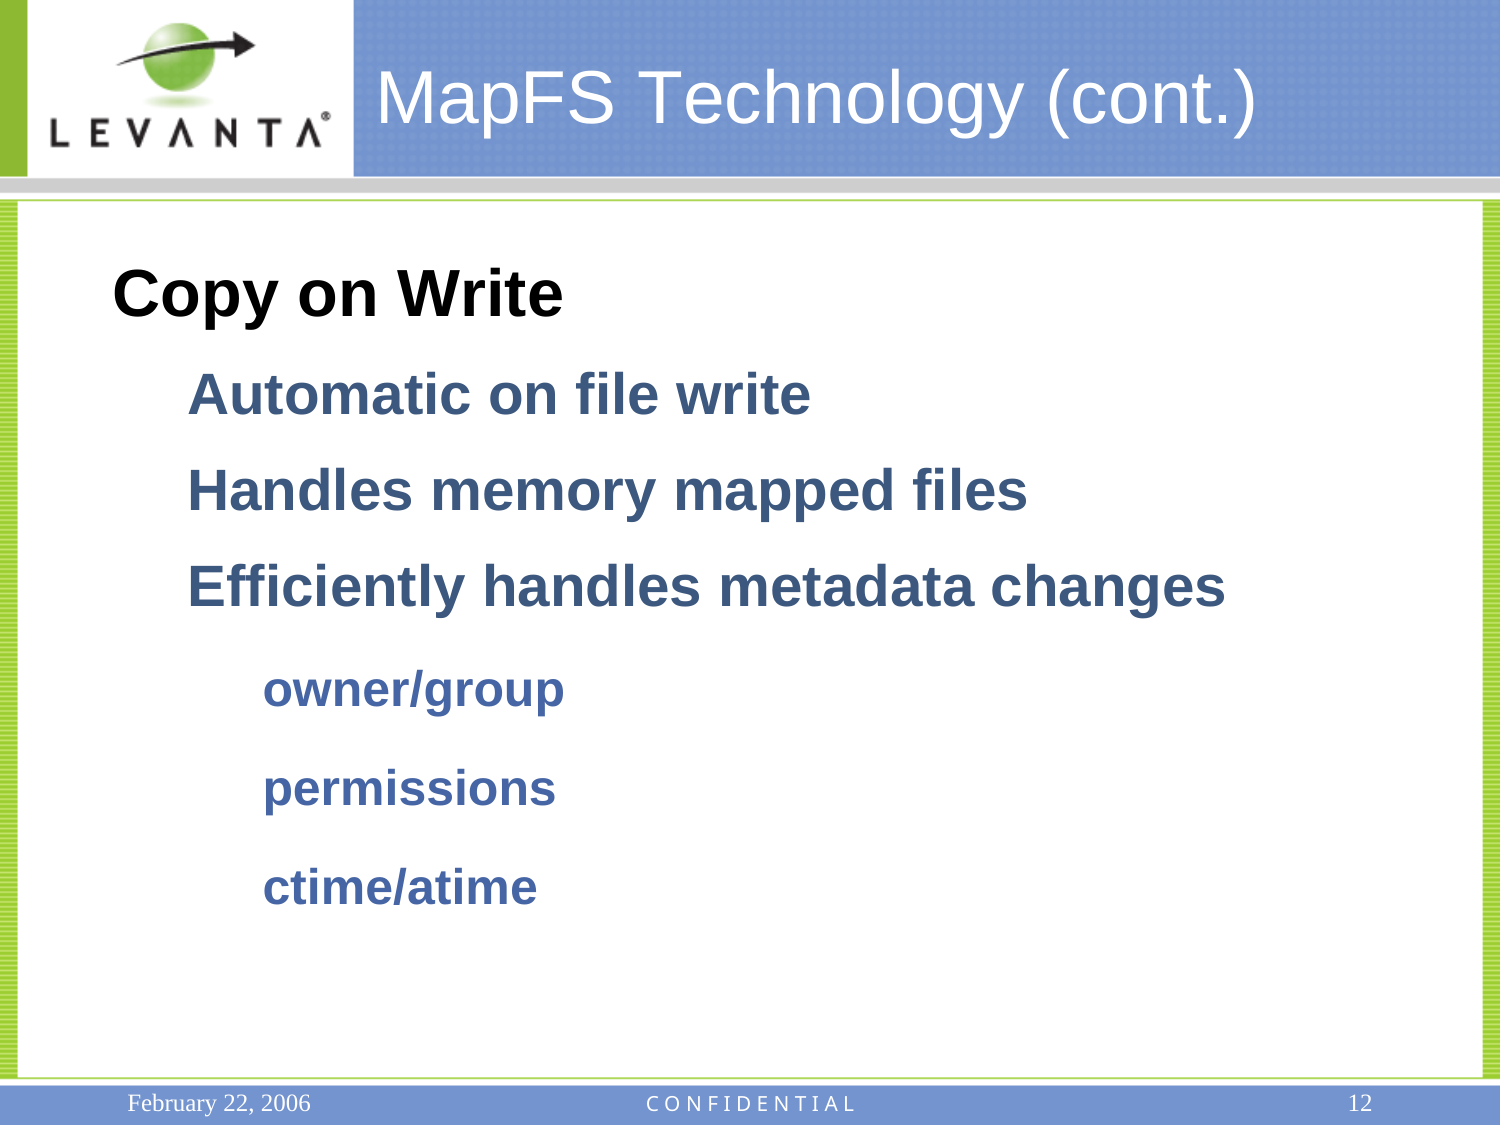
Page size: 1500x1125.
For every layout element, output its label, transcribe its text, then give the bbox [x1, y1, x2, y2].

list Copy on Write Automatic on file write Handles memory mapped files Efficiently handles metadata changes owner/group permissions ctime/atime [112, 237, 1388, 961]
picture [0, 0, 1500, 1125]
title MapFS Technology (cont.) [374, 0, 1463, 175]
